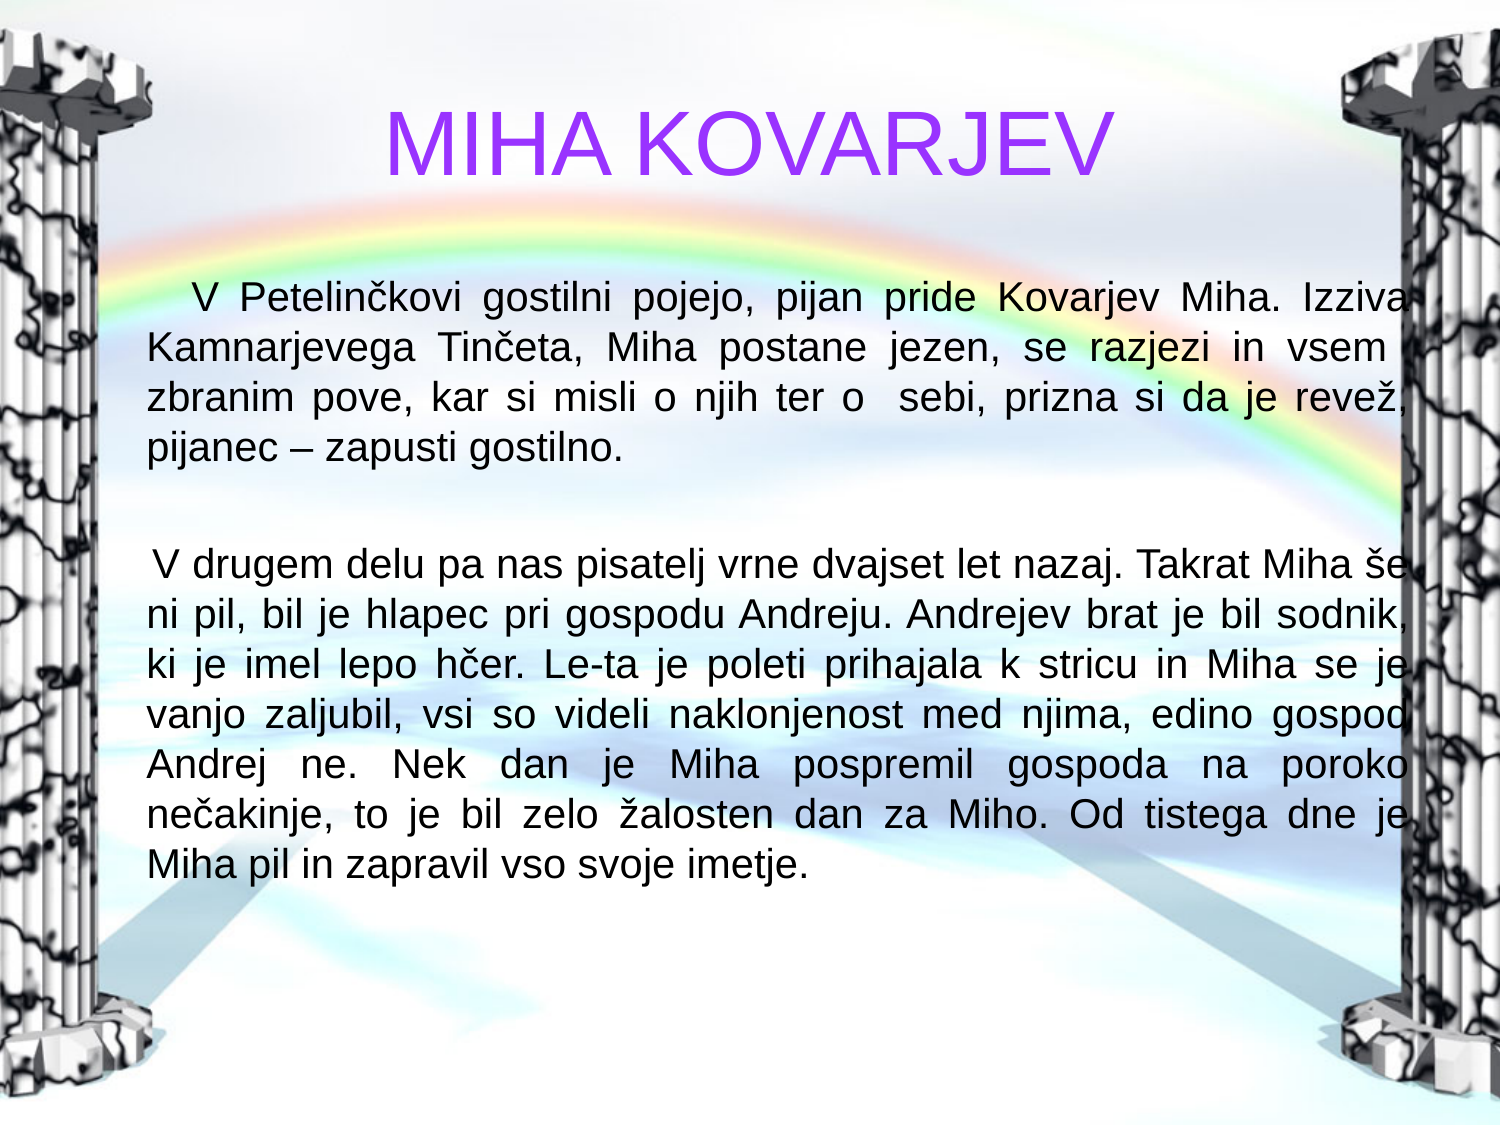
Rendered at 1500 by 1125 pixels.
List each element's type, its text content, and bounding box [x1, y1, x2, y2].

picture [0, 0, 1500, 1125]
list V Petelinčkovi gostilni pojejo, pijan pride Kovarjev Miha. Izziva Kamnarjevega Tinčeta, Miha postane jezen, se razjezi in vsem zbranim pove, kar si misli o njih ter o sebi, prizna si da je revež, pijanec – zapusti gostilno. V drugem delu pa nas pisatelj vrne dvajset let nazaj. Takrat Miha še ni pil, bil je hlapec pri gospodu Andreju. Andrejev brat je bil sodnik, ki je imel lepo hčer. Le-ta je poleti prihajala k stricu in Miha se je vanjo zaljubil, vsi so videli naklonjenost med njima, edino gospod Andrej ne. Nek dan je Miha pospremil gospoda na poroko nečakinje, to je bil zelo žalosten dan za Miho. Od tistega dne je Miha pil in zapravil vso svoje imetje. [75, 262, 1425, 1005]
title MIHA KOVARJEV [75, 45, 1425, 233]
